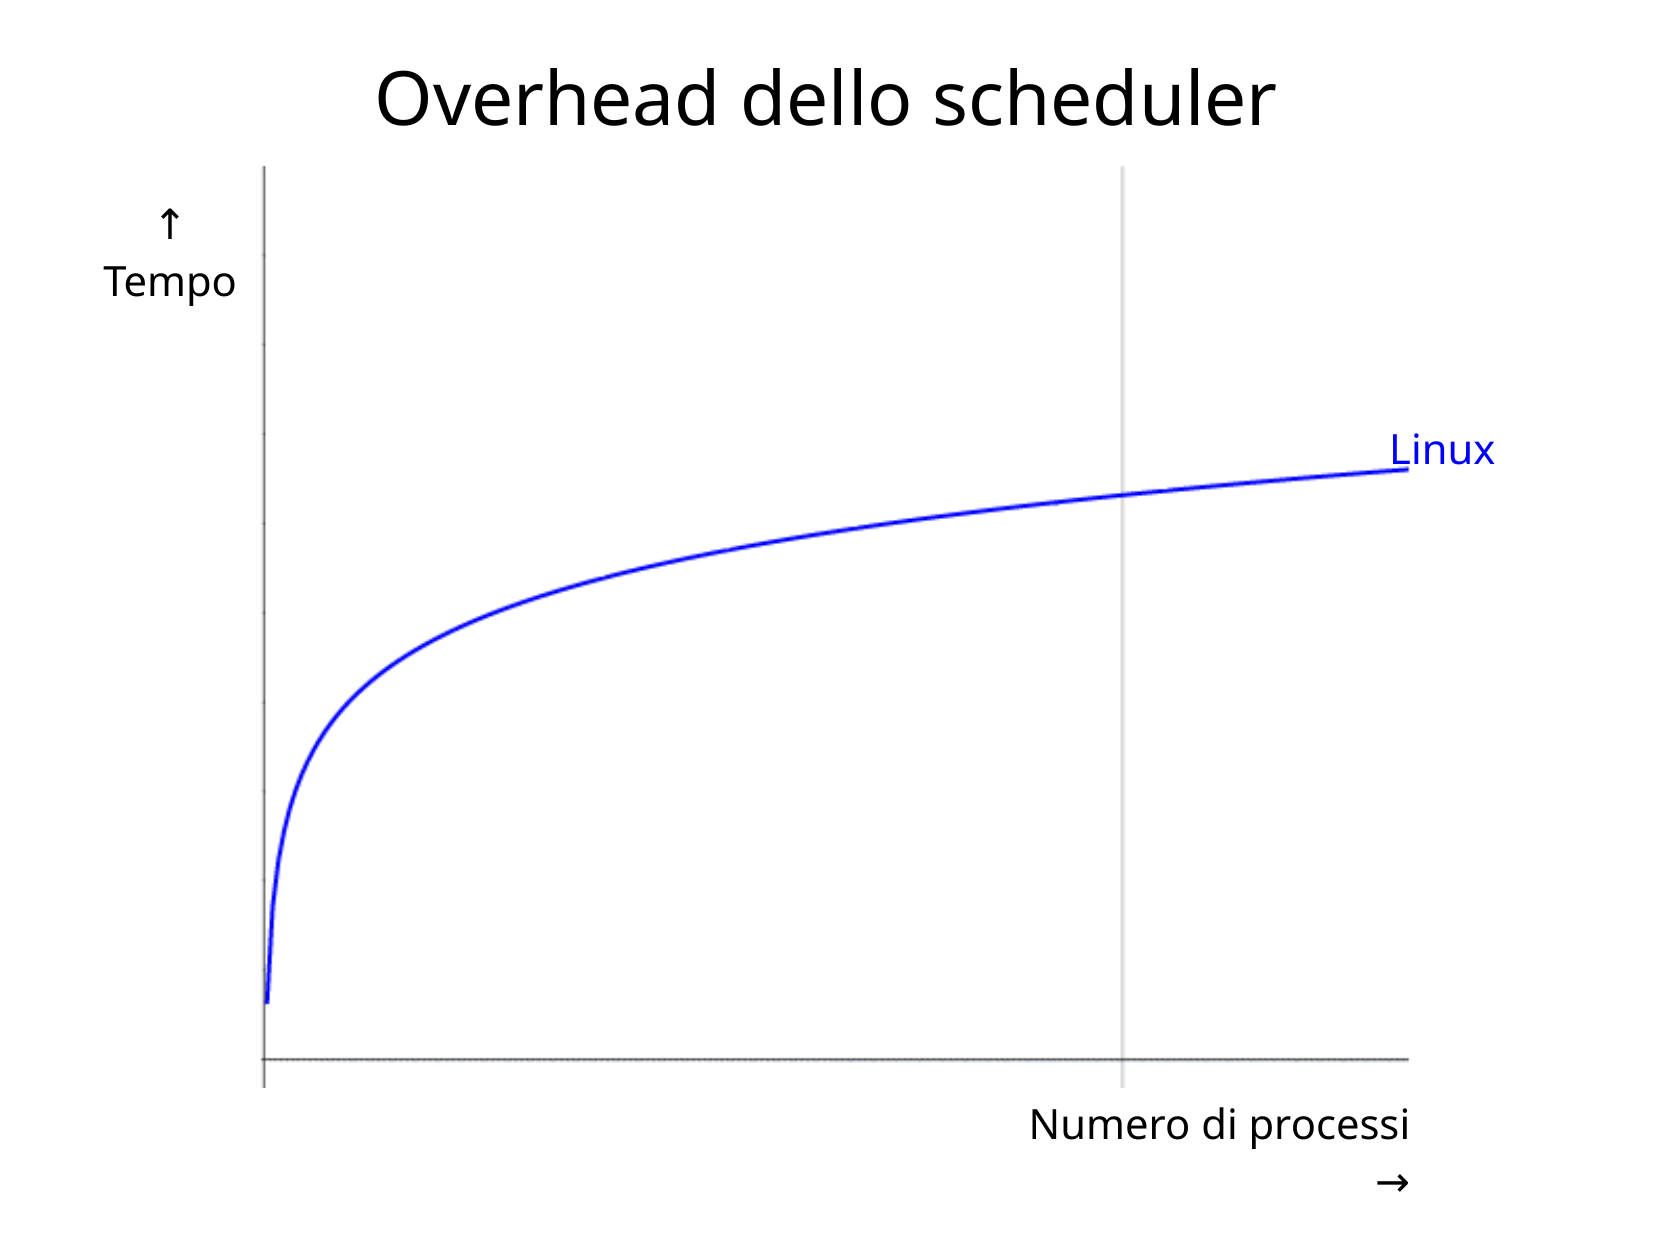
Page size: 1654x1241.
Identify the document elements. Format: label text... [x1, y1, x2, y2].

text_box Linux [1346, 412, 1538, 484]
text_box Overhead dello scheduler [0, 37, 1653, 137]
picture [243, 148, 1426, 1088]
text_box ↑ Tempo [75, 187, 266, 297]
text_box Numero di processi → [971, 1087, 1426, 1159]
